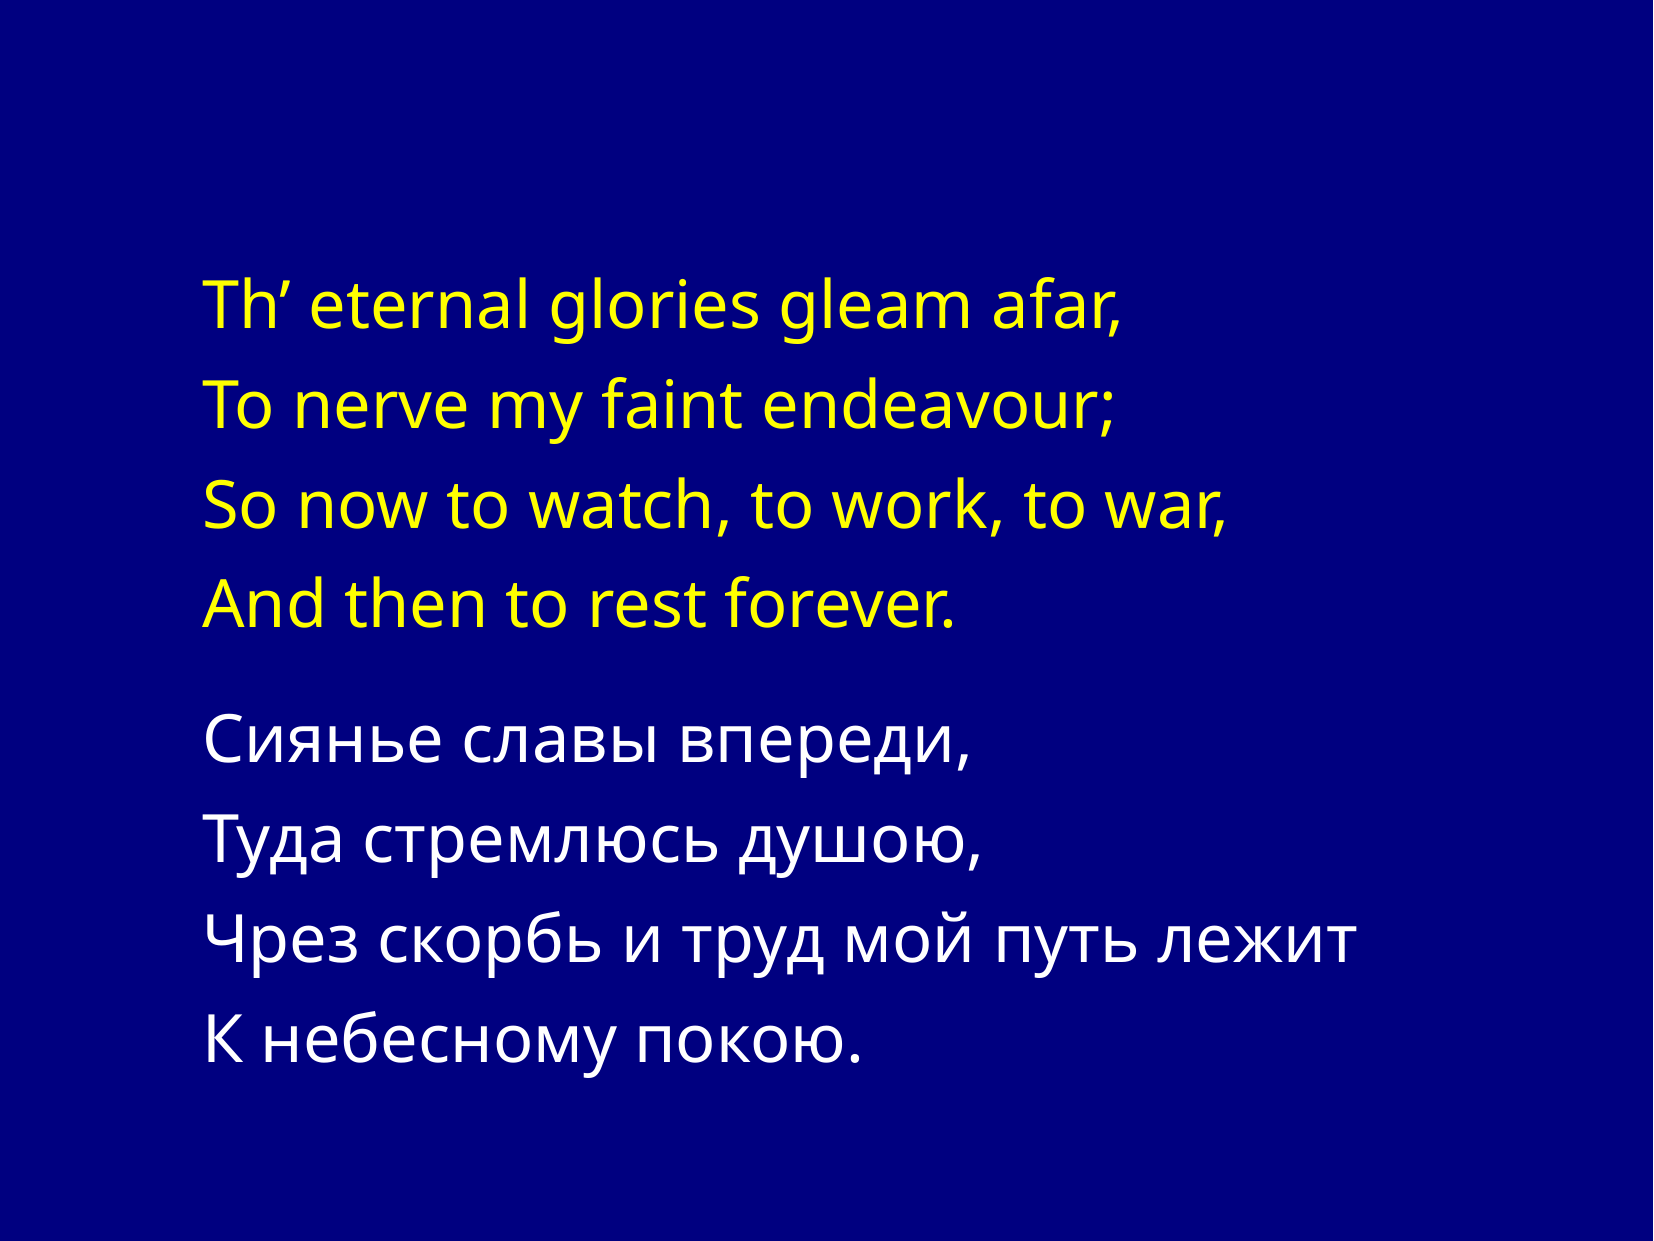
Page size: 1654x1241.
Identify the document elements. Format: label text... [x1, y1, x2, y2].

text_box Сиянье славы впереди, Туда стремлюсь душою, Чрез скорбь и труд мой путь лежит К небесному покою. [75, 675, 1576, 1163]
text_box Th’ eternal glories gleam afar, To nerve my faint endeavour; So now to watch, to work, to war, And then to rest forever. [75, 150, 1576, 638]
